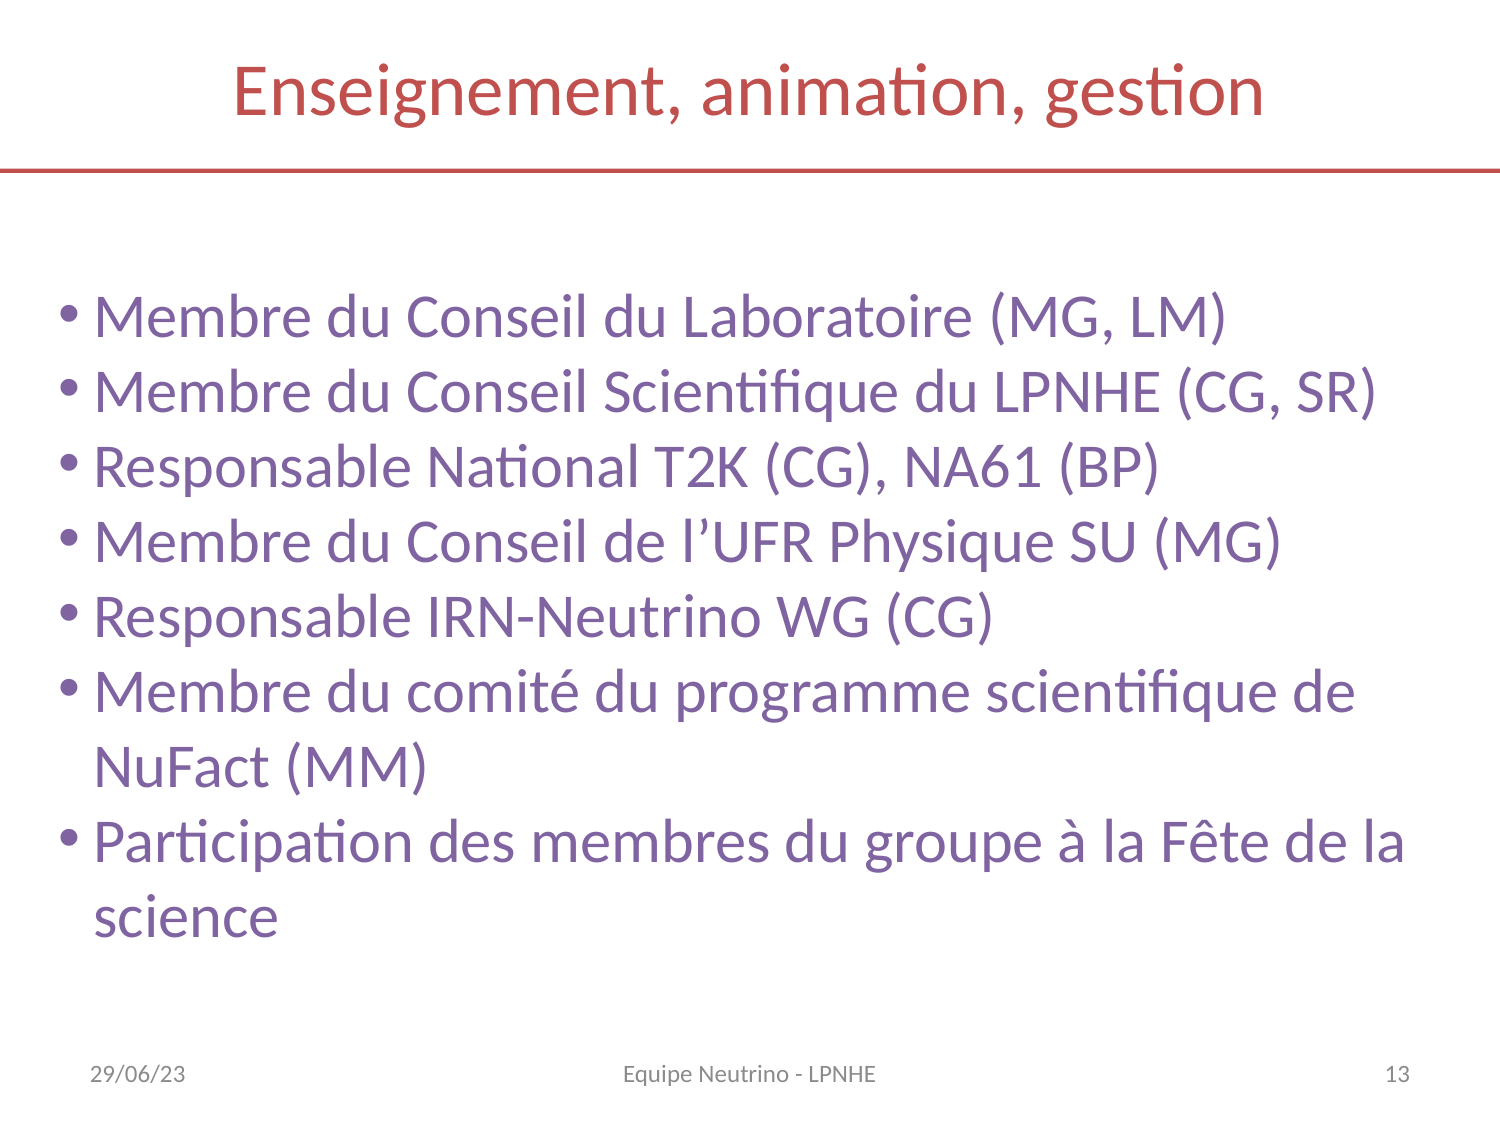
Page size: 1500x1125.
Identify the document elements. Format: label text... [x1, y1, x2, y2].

text_box Enseignement, animation, gestion [75, 29, 1425, 141]
text_box <number> [1074, 1042, 1425, 1103]
text_box 29/06/23 [74, 1042, 425, 1103]
text_box Equipe Neutrino - LPNHE [512, 1042, 988, 1103]
text_box Membre du Conseil du Laboratoire (MG, LM) Membre du Conseil Scientifique du LPNHE (CG, SR) Responsable National T2K (CG), NA61 (BP) Membre du Conseil de l’UFR Physique SU (MG) Responsable IRN-Neutrino WG (CG) Membre du comité du programme scientifique de NuFact (MM) Participation des membres du groupe à la Fête de la science [43, 187, 1460, 1043]
